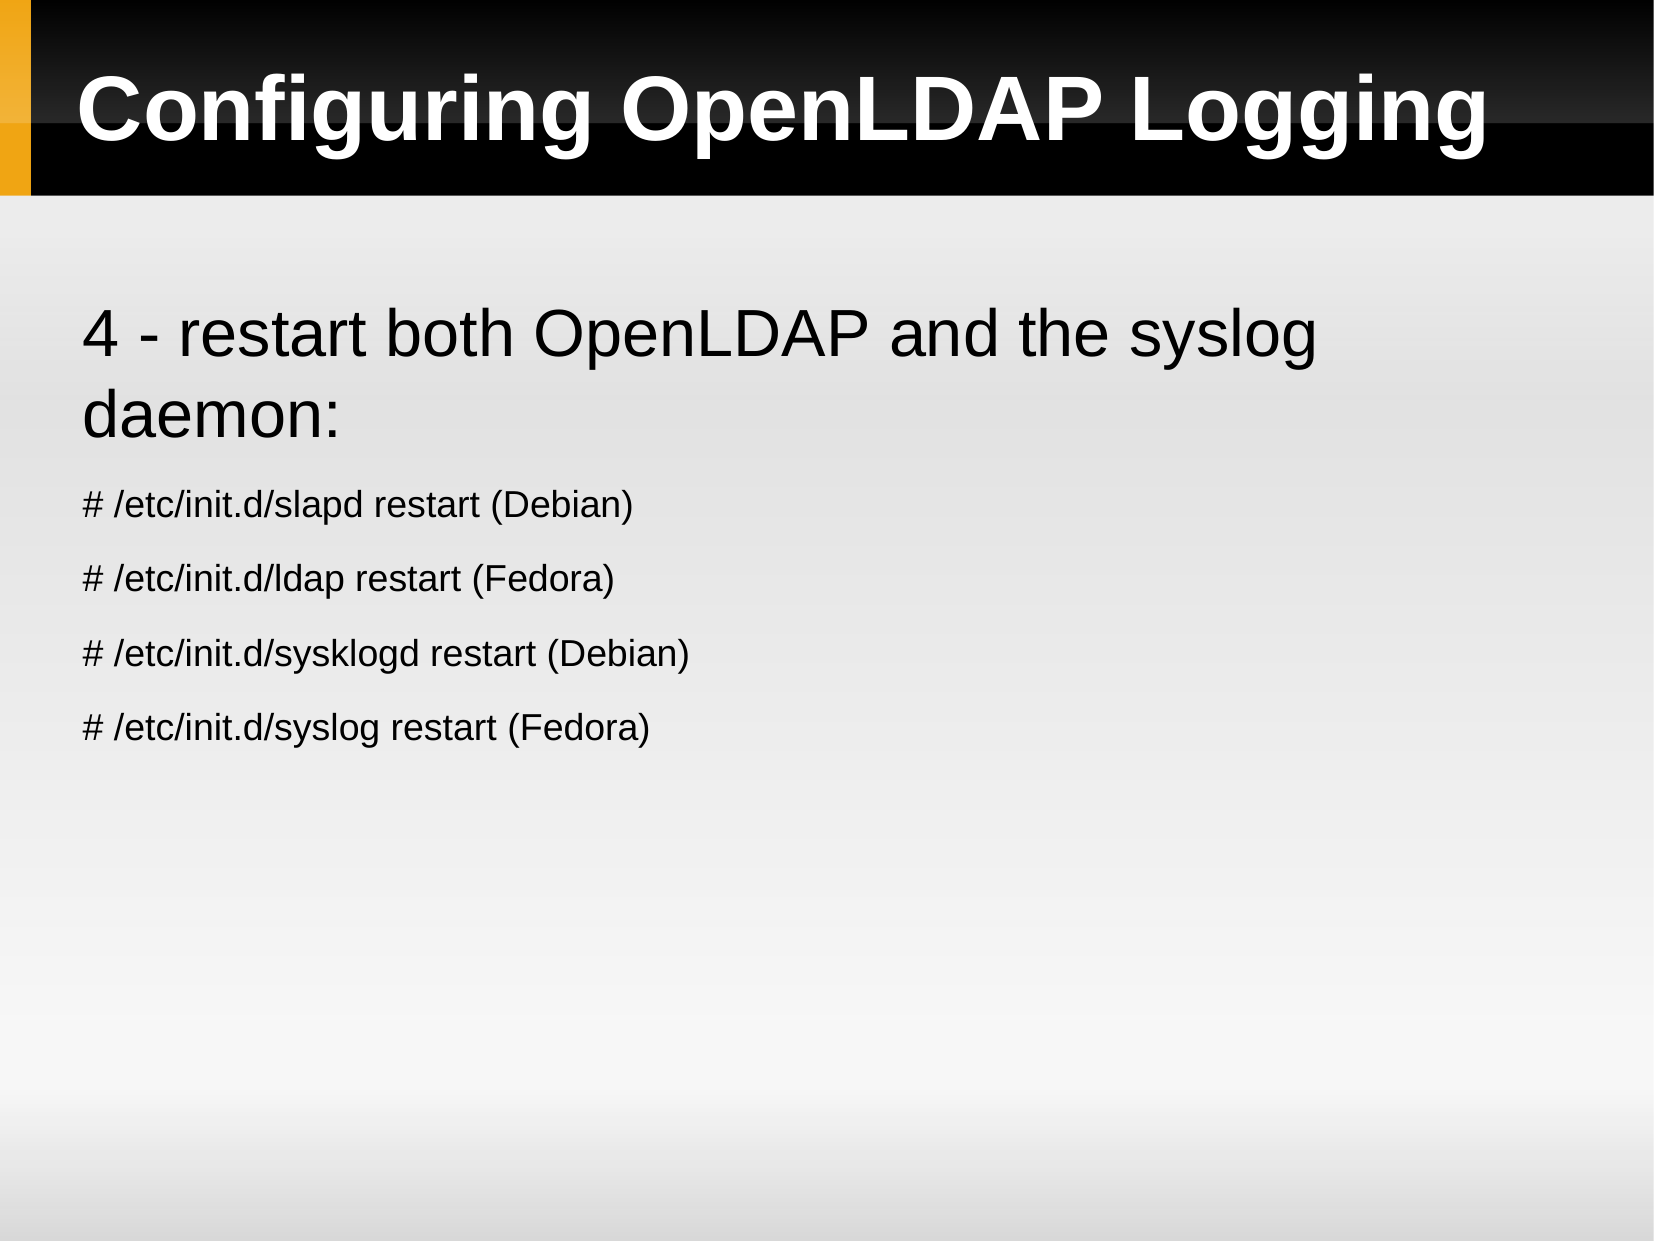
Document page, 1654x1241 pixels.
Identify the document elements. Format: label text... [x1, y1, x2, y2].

title Configuring OpenLDAP Logging [76, 7, 1565, 200]
list 4 - restart both OpenLDAP and the syslog daemon: # /etc/init.d/slapd restart (Debian) # /etc/init.d/ldap restart (Fedora) # /etc/init.d/sysklogd restart (Debian) # /etc/init.d/syslog restart (Fedora) [82, 290, 1571, 1094]
